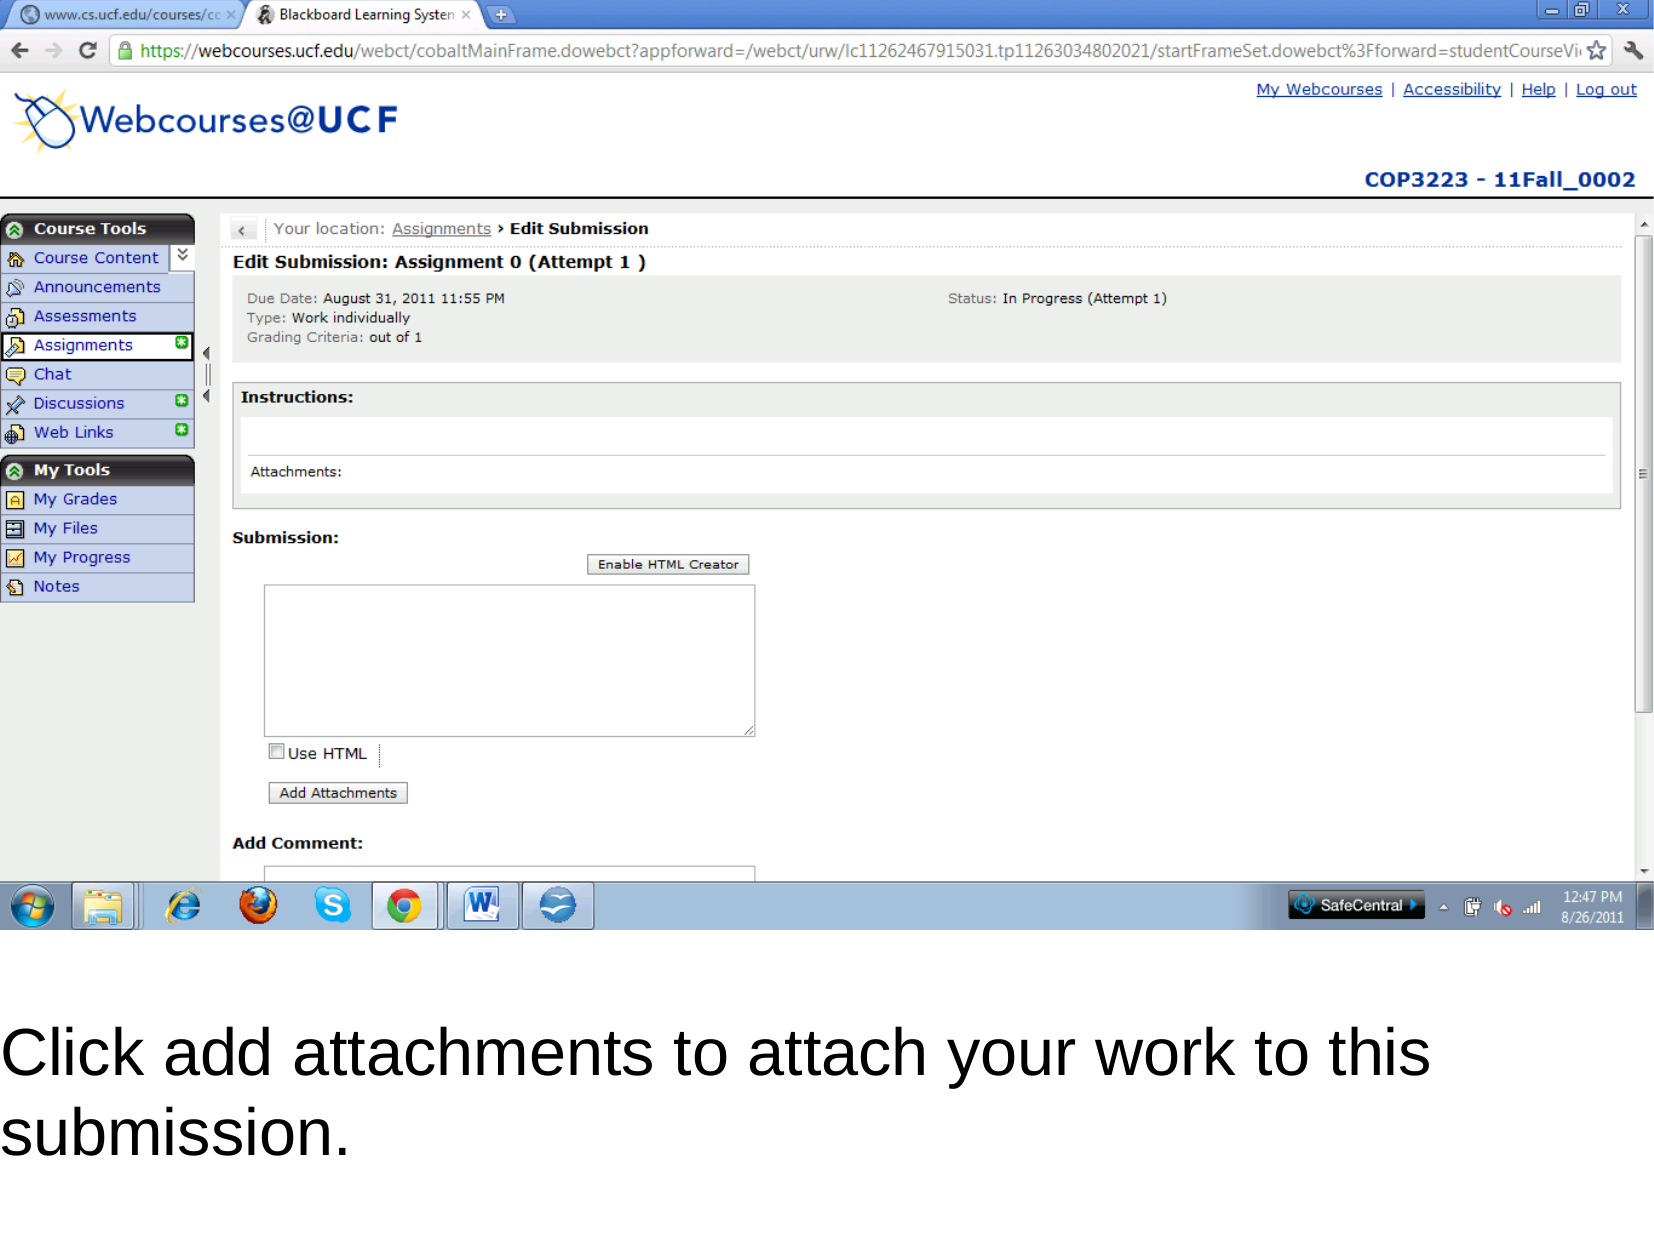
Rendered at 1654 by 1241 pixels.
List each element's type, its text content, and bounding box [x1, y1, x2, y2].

picture [0, 0, 1654, 930]
text_box Click add attachments to attach your work to this submission. [0, 937, 1651, 1241]
